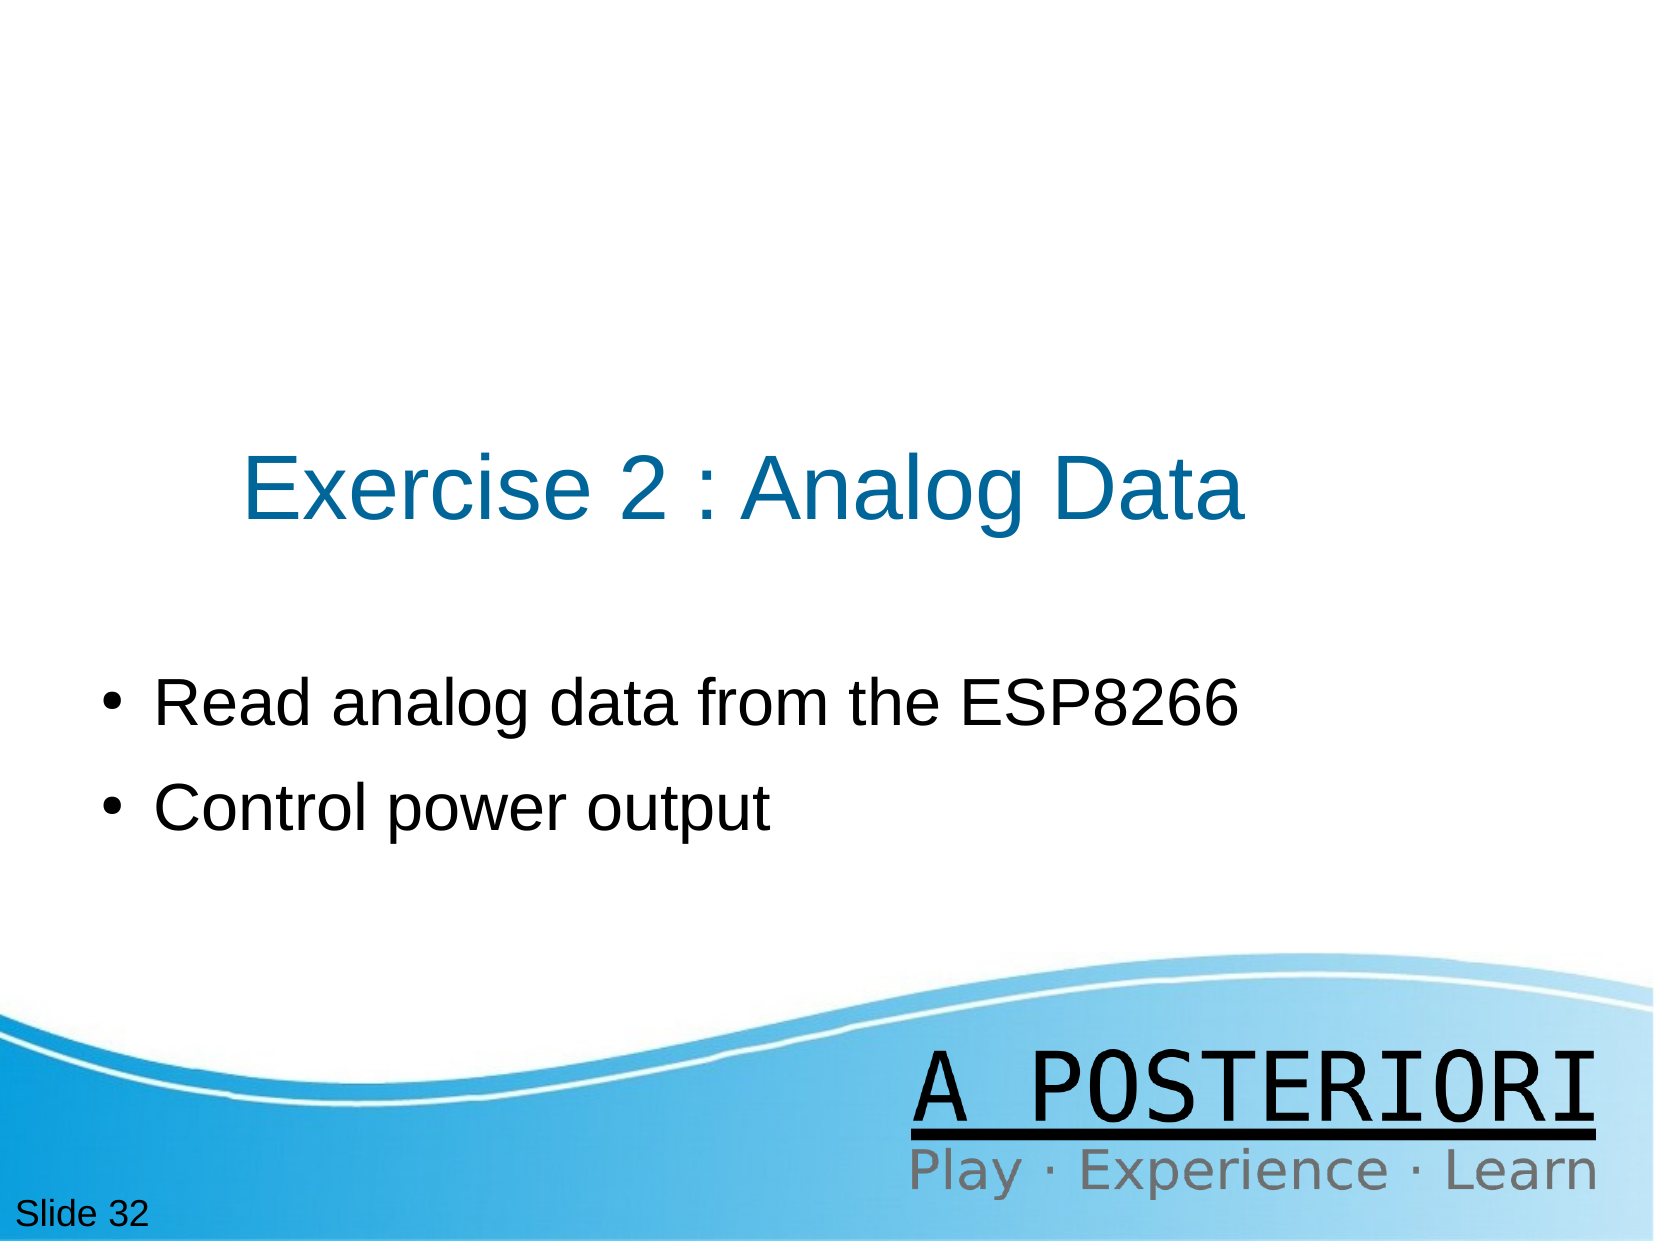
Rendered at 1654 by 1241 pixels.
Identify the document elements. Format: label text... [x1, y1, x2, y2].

picture [0, 952, 1654, 1241]
title Exercise 2 : Analog Data [0, 384, 1489, 592]
list Read analog data from the ESP8266 Control power output [82, 665, 1571, 1010]
